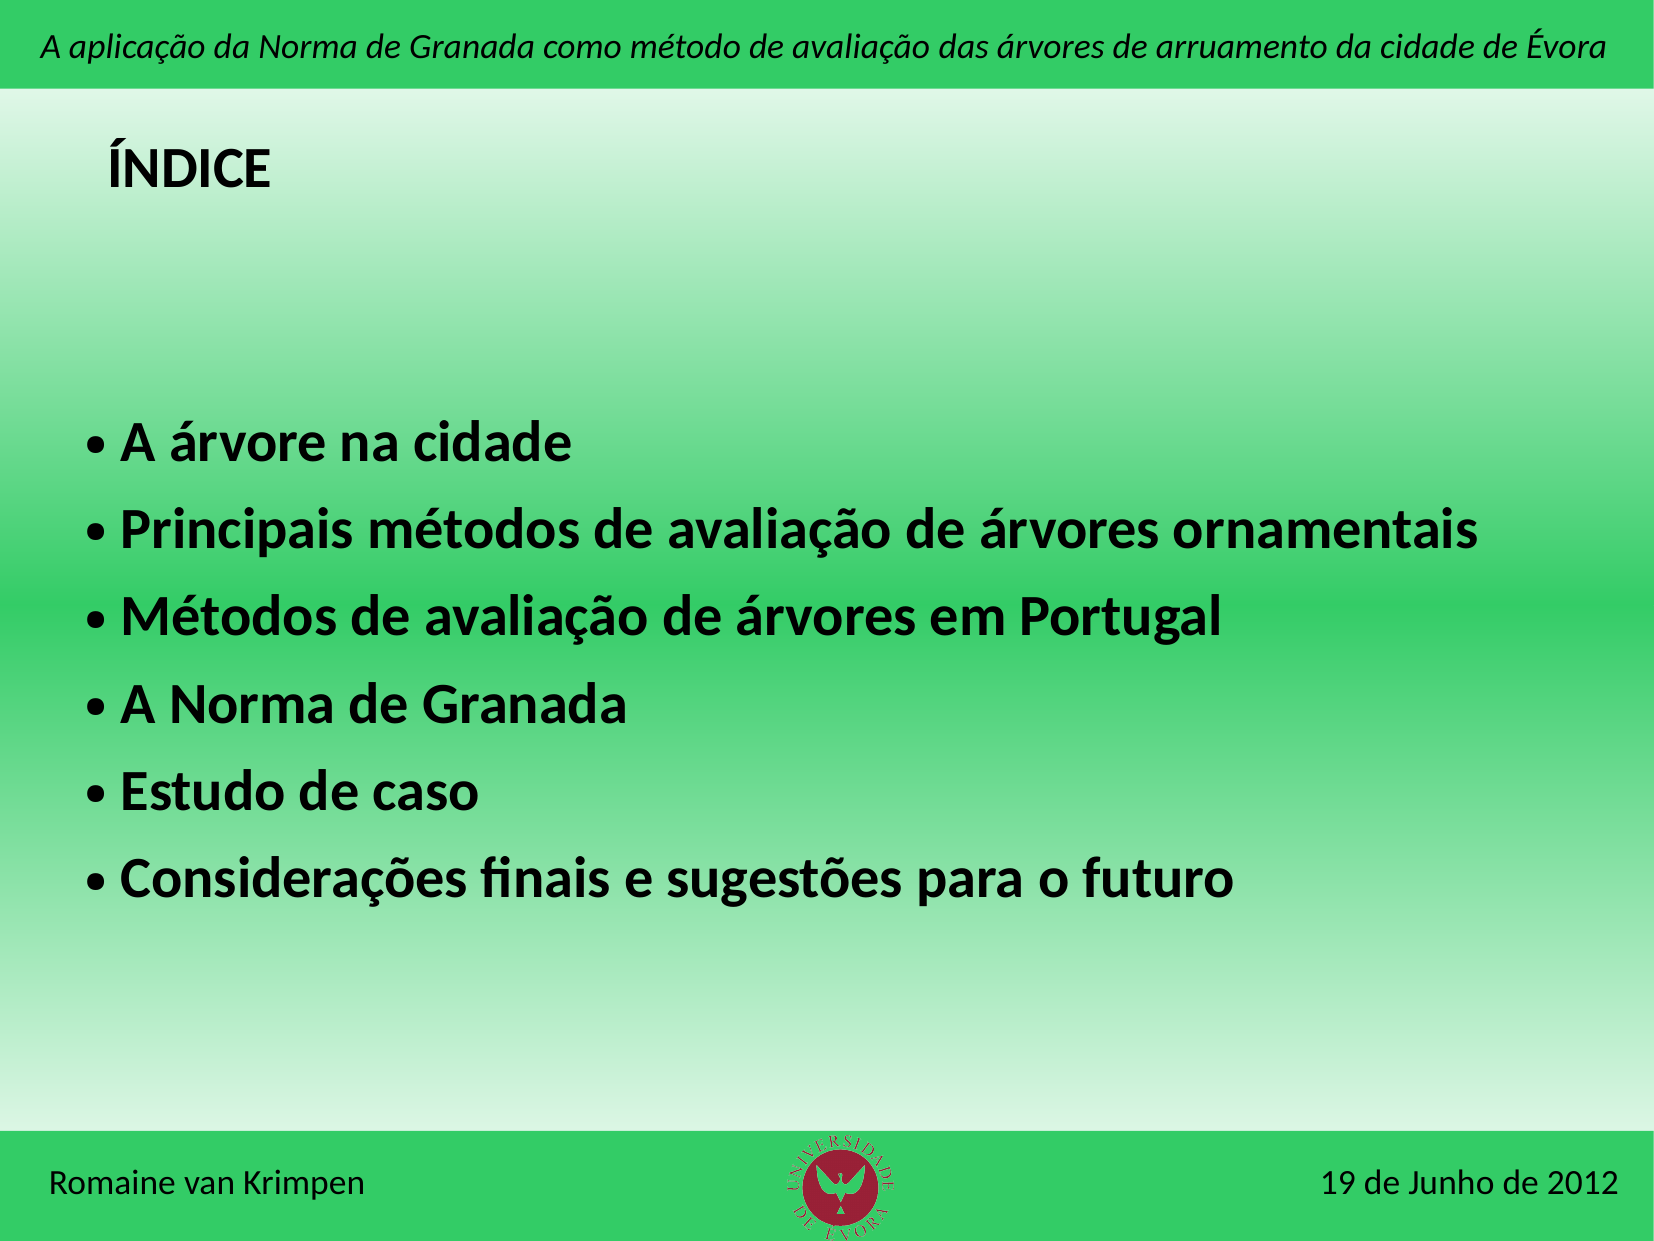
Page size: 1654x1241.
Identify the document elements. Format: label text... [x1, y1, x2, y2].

text_box A árvore na cidade Principais métodos de avaliação de árvores ornamentais Métodos de avaliação de árvores em Portugal A Norma de Granada Estudo de caso Considerações finais e sugestões para o futuro [78, 289, 1587, 1040]
picture [787, 1135, 894, 1241]
text_box ÍNDICE [78, 132, 1587, 214]
